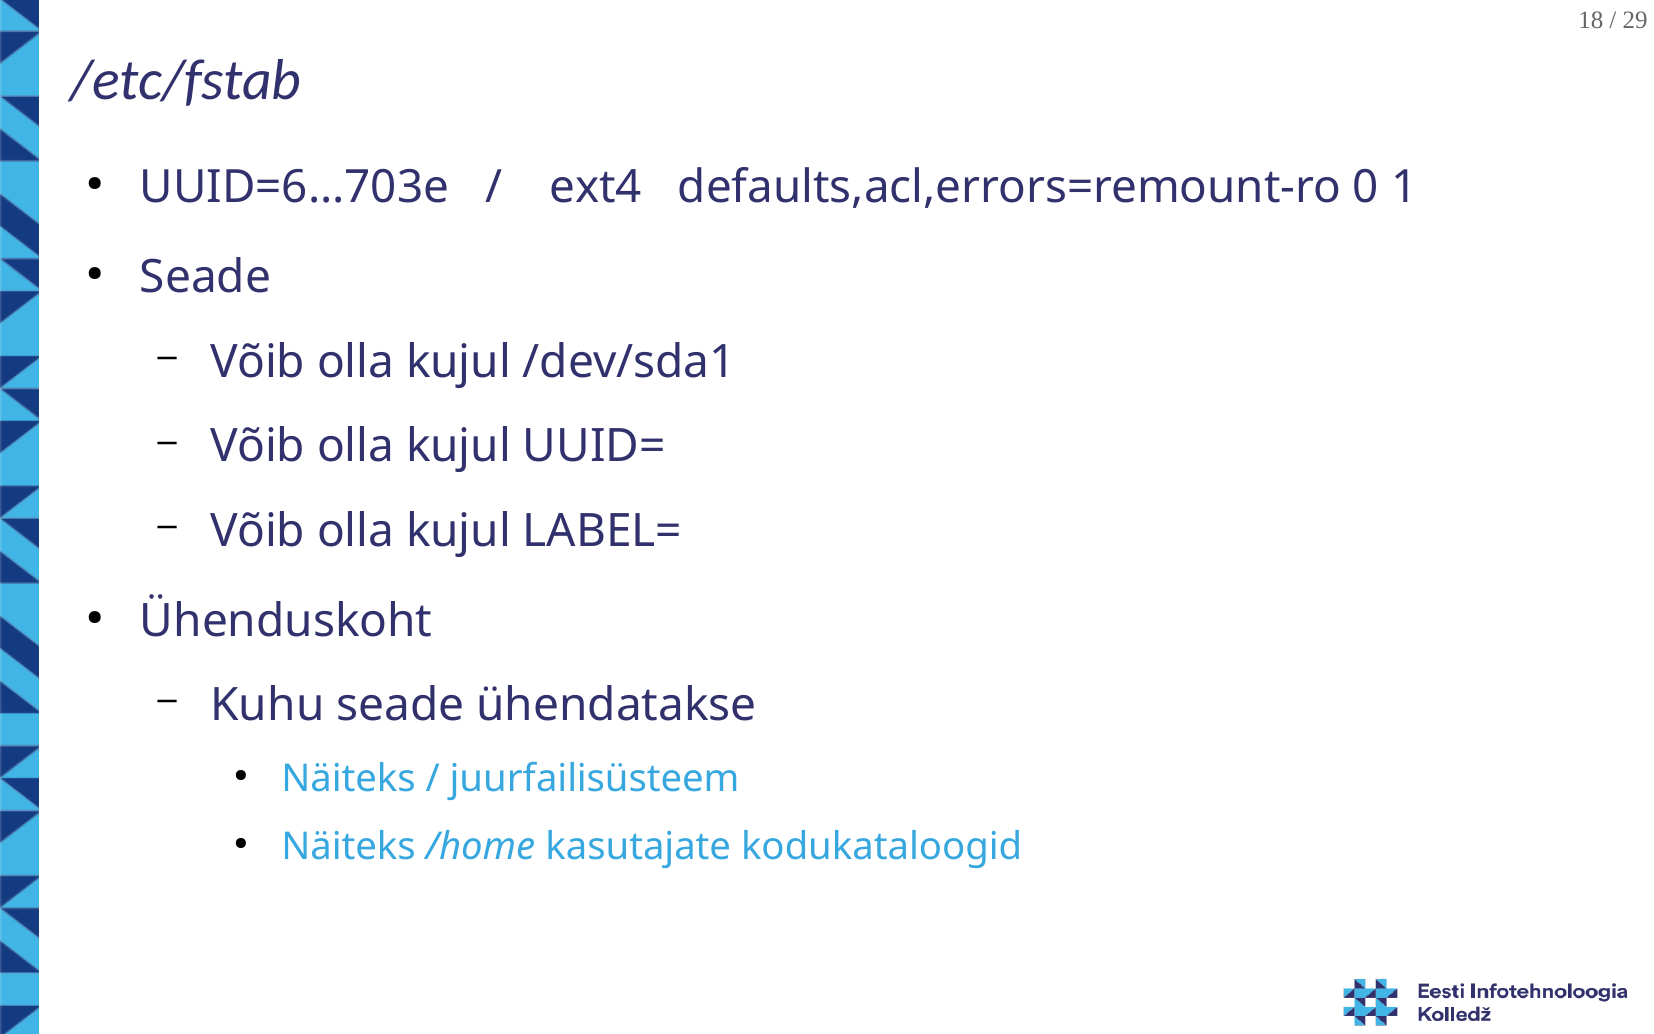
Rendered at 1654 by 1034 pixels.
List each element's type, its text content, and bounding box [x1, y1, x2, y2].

list UUID=6...703e / ext4 defaults,acl,errors=remount-ro 0 1 Seade Võib olla kujul /dev/sda1 Võib olla kujul UUID= Võib olla kujul LABEL= Ühenduskoht Kuhu seade ühendatakse Näiteks / juurfailisüsteem Näiteks /home kasutajate kodukataloogid [68, 153, 1630, 957]
title /etc/fstab [70, 41, 1630, 130]
